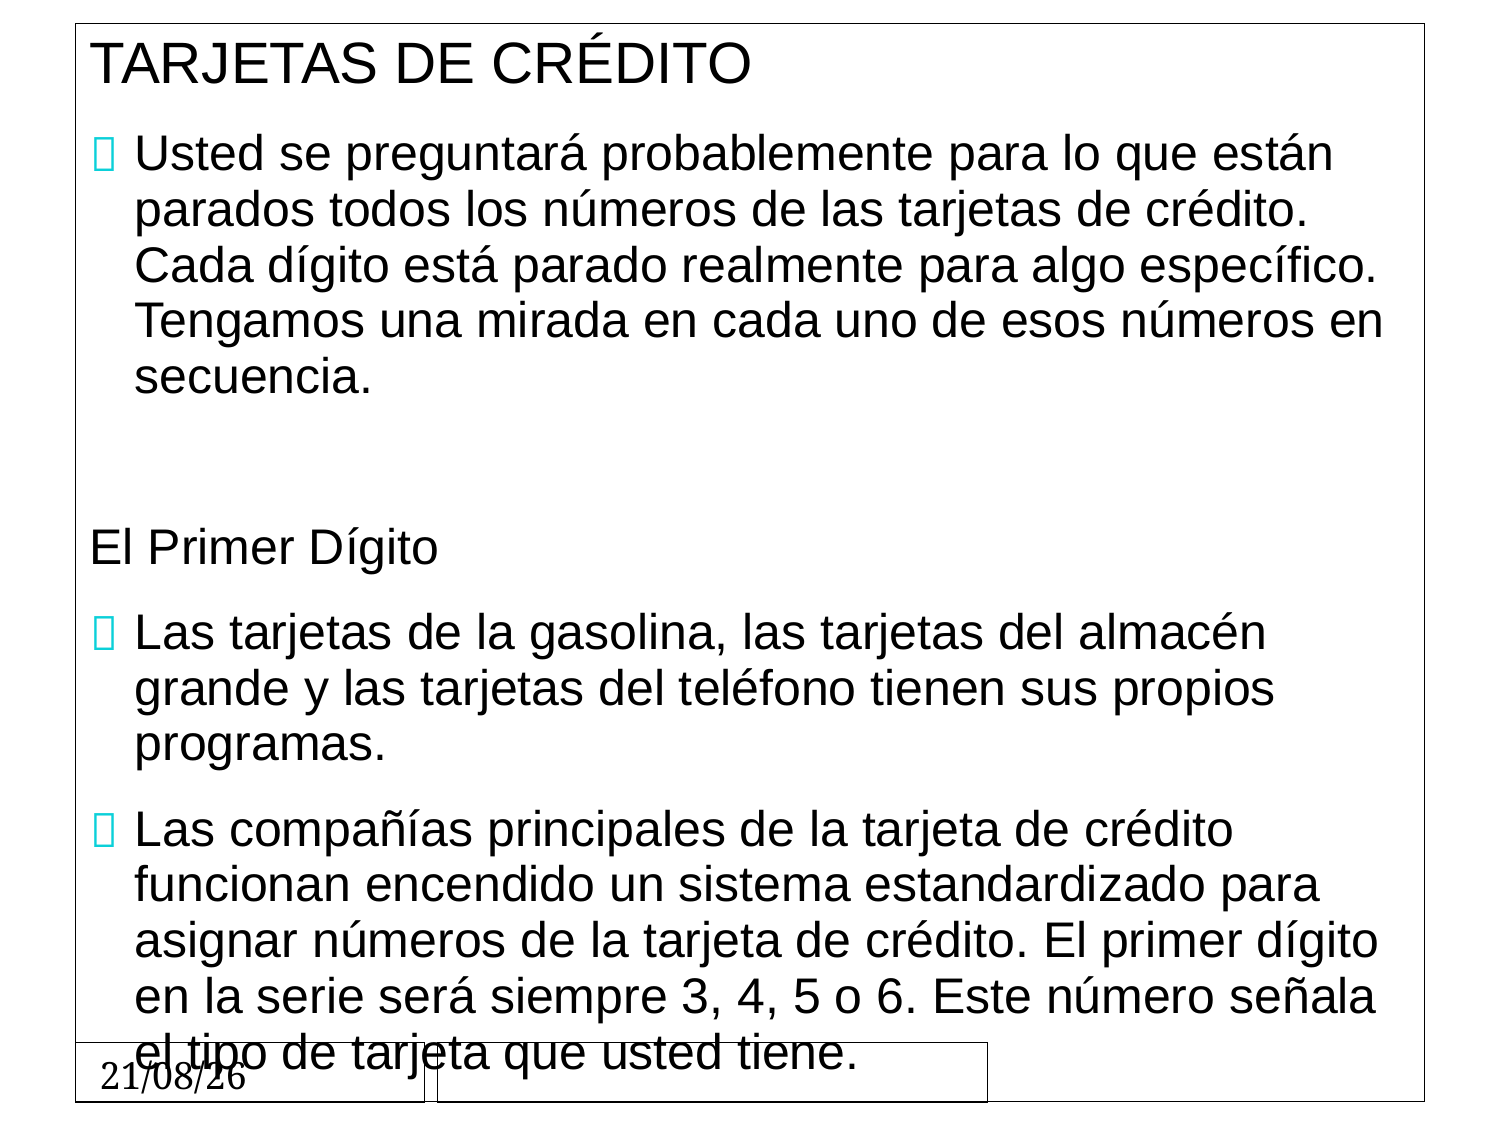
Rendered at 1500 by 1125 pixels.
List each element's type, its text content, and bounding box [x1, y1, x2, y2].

list TARJETAS DE CRÉDITO Usted se preguntará probablemente para lo que están parados todos los números de las tarjetas de crédito. Cada dígito está parado realmente para algo específico. Tengamos una mirada en cada uno de esos números en secuencia. El Primer Dígito Las tarjetas de la gasolina, las tarjetas del almacén grande y las tarjetas del teléfono tienen sus propios programas. Las compañías principales de la tarjeta de crédito funcionan encendido un sistema estandardizado para asignar números de la tarjeta de crédito. El primer dígito en la serie será siempre 3, 4, 5 o 6. Este número señala el tipo de tarjeta que usted tiene. [75, 23, 1425, 1102]
